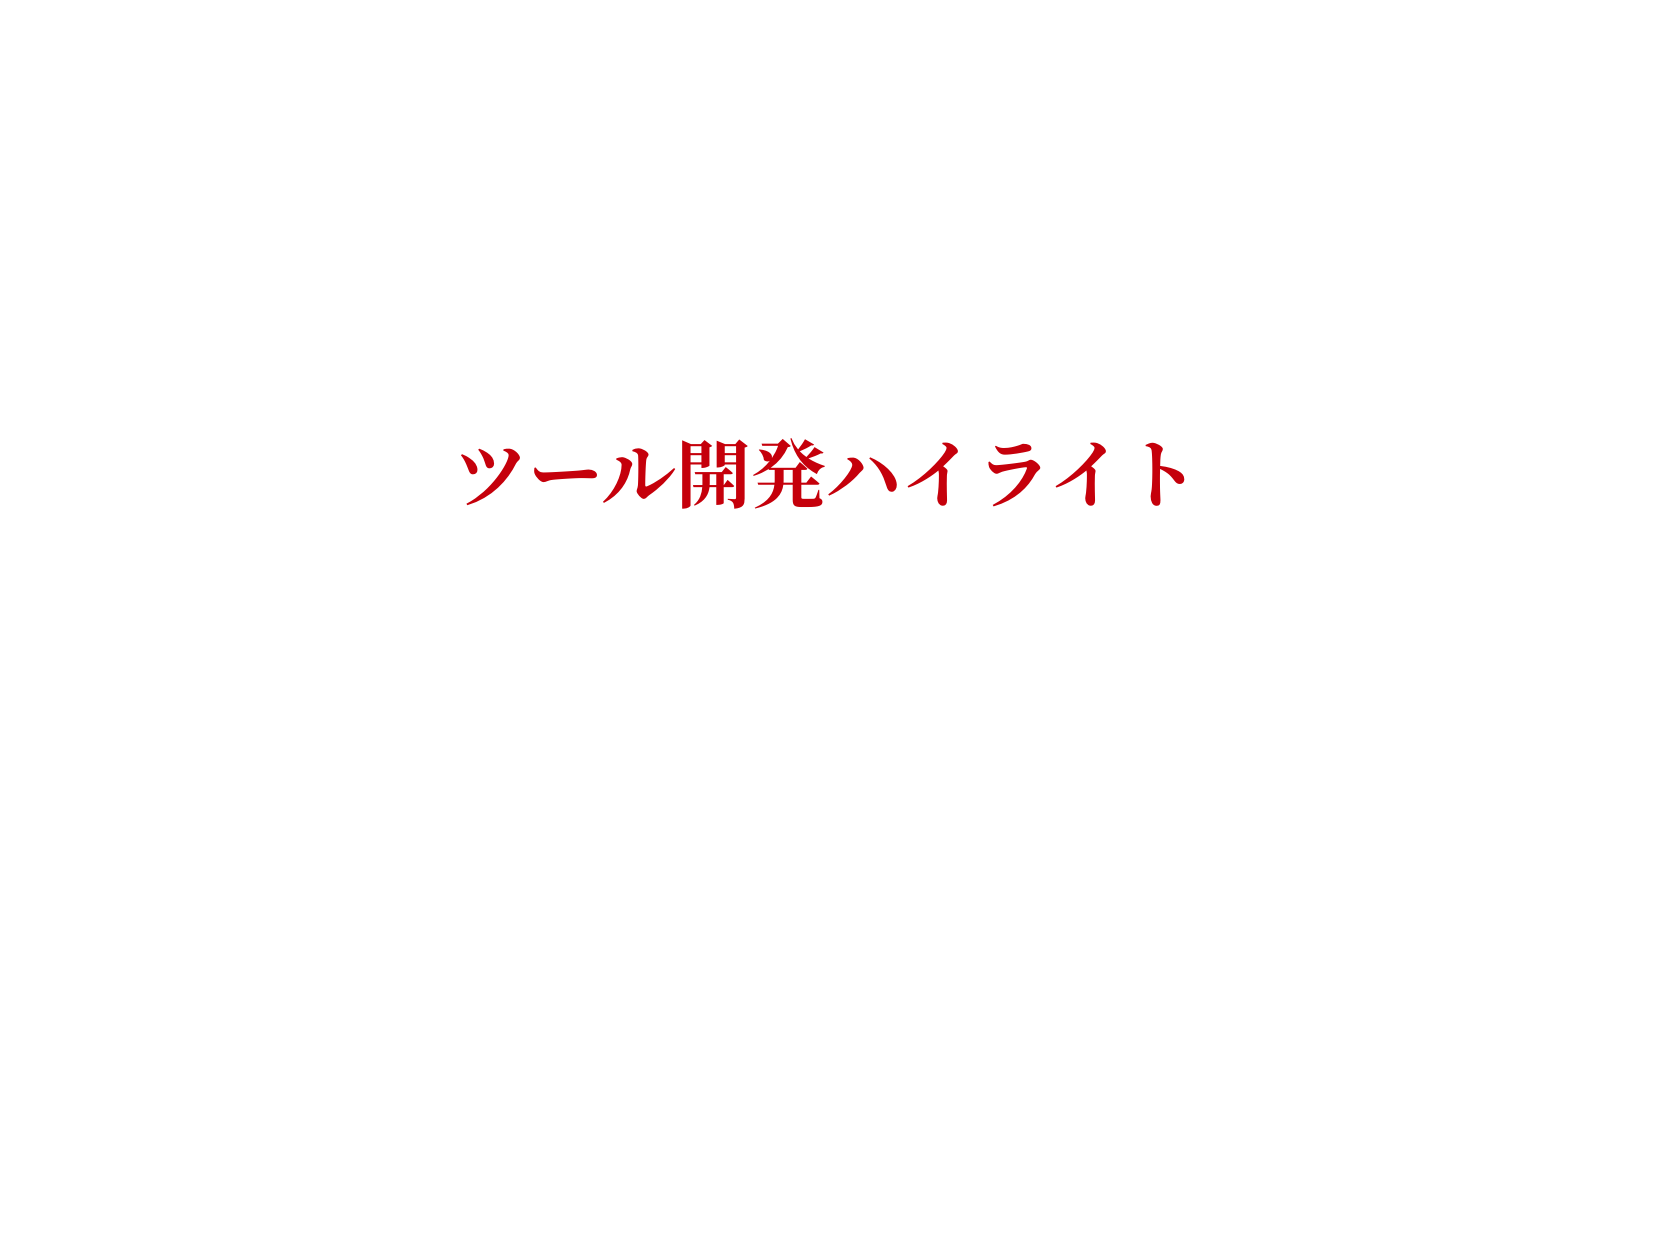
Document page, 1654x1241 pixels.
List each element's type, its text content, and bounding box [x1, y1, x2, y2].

title ツール開発ハイライト [82, 366, 1571, 574]
